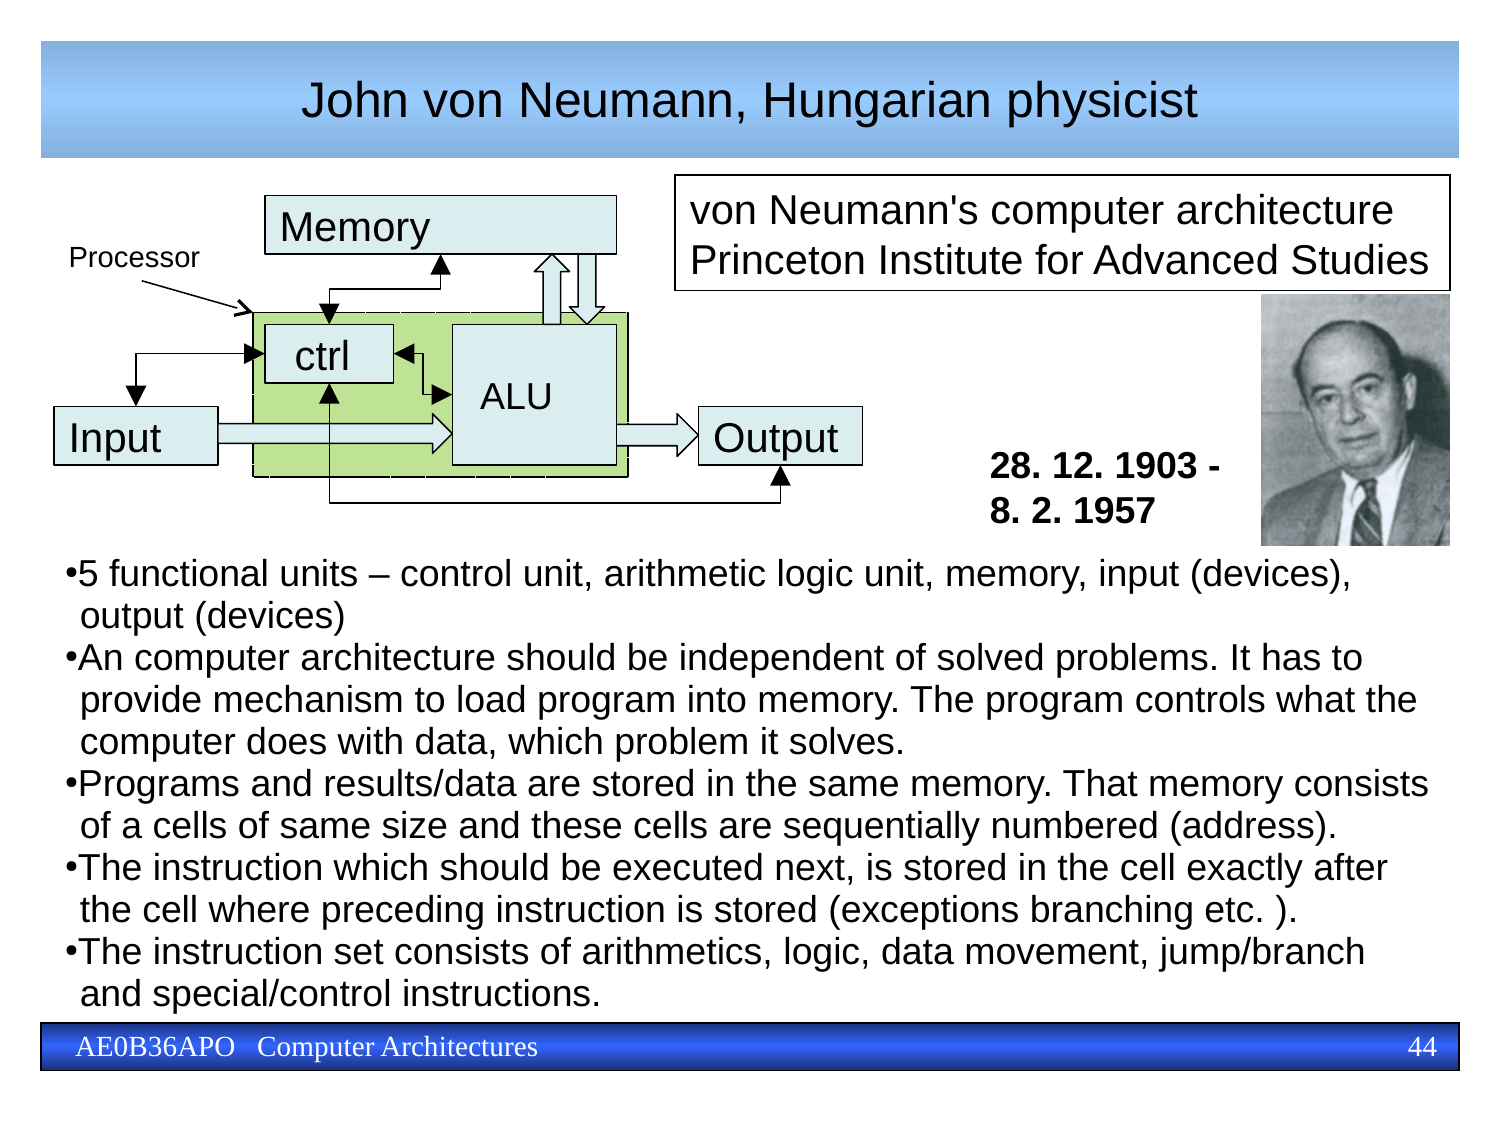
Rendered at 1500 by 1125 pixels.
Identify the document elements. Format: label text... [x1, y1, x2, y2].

picture [1261, 294, 1450, 545]
text_box von Neumann's computer architecture Princeton Institute for Advanced Studies [675, 174, 1451, 291]
title John von Neumann, Hungarian physicist [41, 41, 1459, 158]
text_box 5 functional units – control unit, arithmetic logic unit, memory, input (devices), output (devices) An computer architecture should be independent of solved problems. It has to provide mechanism to load program into memory. The program controls what the computer does with data, which problem it solves. Programs and results/data are stored in the same memory. That memory consists of a cells of same size and these cells are sequentially numbered (address). The instruction which should be executed next, is stored in the cell exactly after the cell where preceding instruction is stored (exceptions branching etc. ). The instruction set consists of arithmetics, logic, data movement, jump/branch and special/control instructions. [49, 545, 1450, 1023]
text_box ALU [452, 324, 617, 465]
text_box Output [698, 406, 863, 465]
text_box [217, 355, 329, 477]
text_box ctrl [264, 324, 394, 383]
text_box Memory [264, 195, 617, 255]
text_box 28. 12. 1903 - 8. 2. 1957 [974, 433, 1250, 539]
text_box [330, 253, 699, 477]
text_box Processor [53, 230, 232, 281]
text_box Input [53, 406, 218, 465]
text_box [253, 312, 328, 352]
